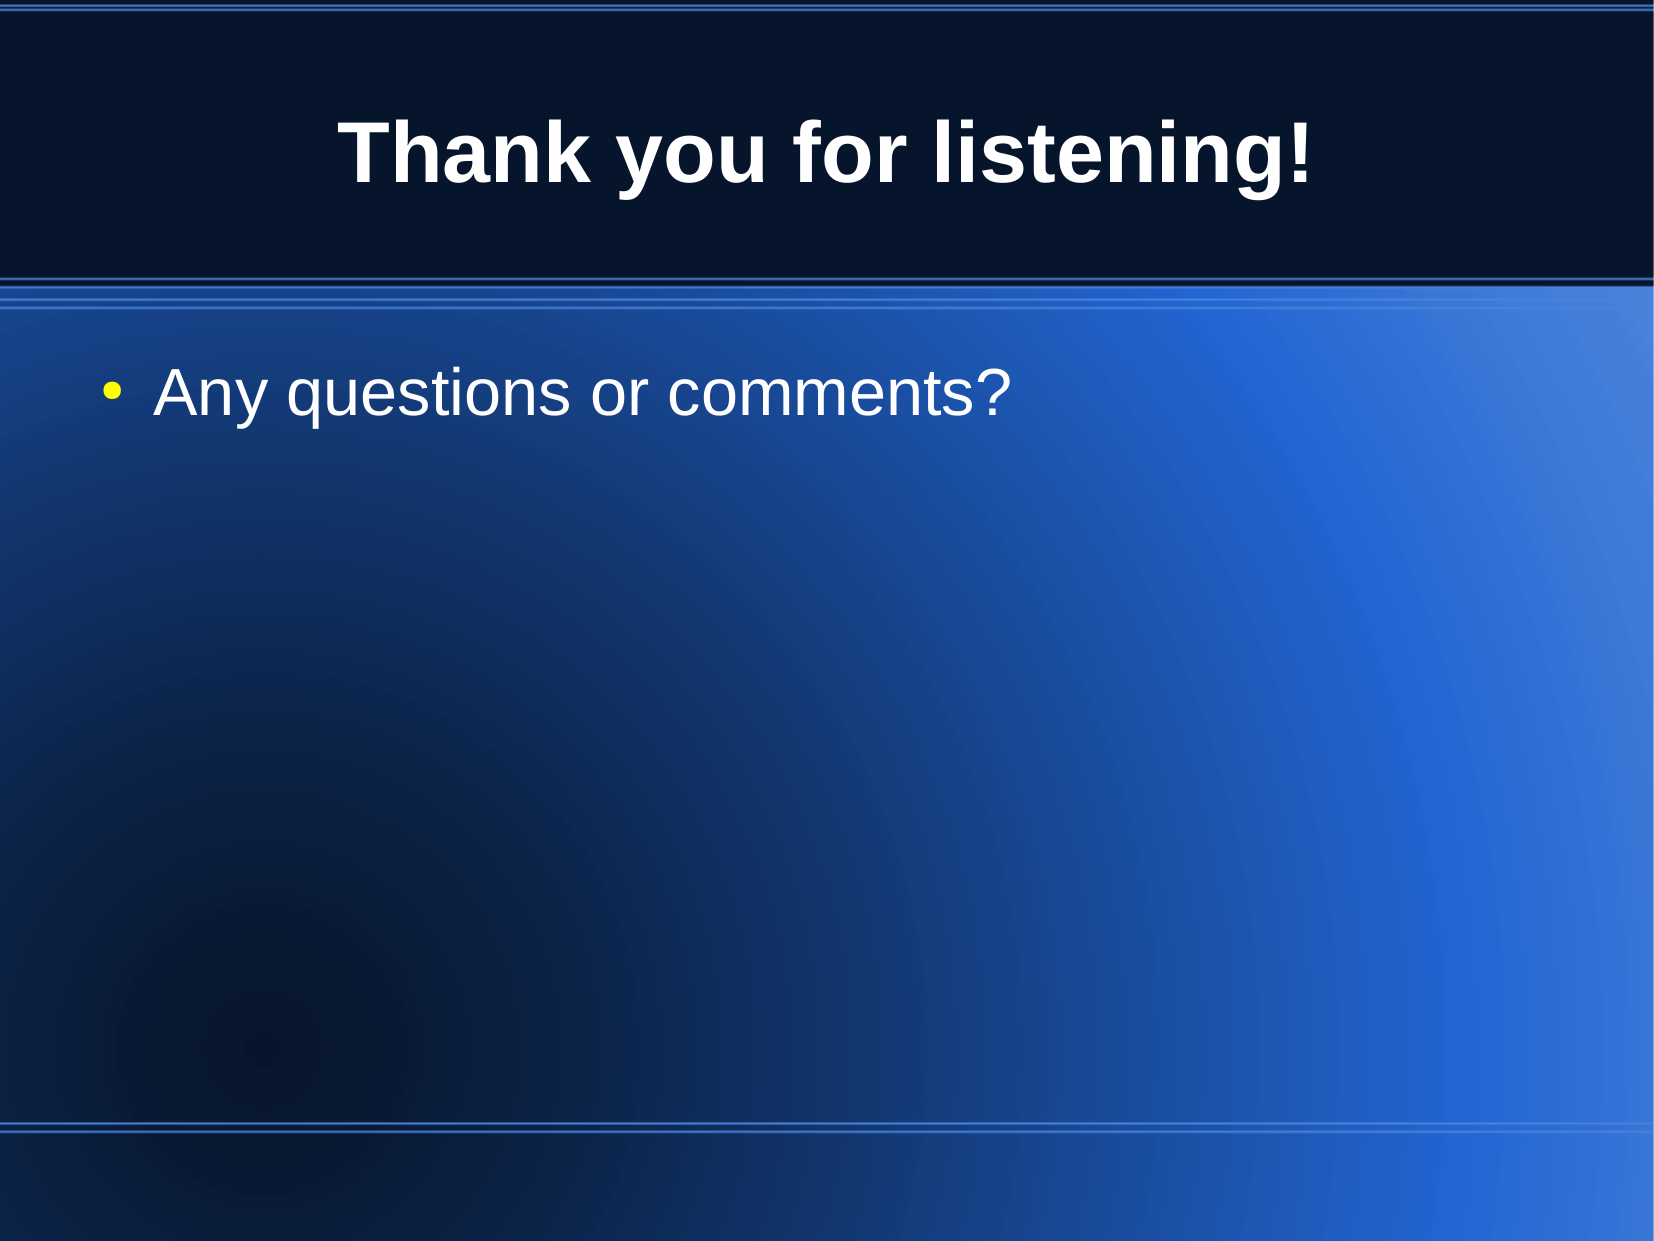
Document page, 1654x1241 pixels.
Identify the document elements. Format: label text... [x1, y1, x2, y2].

list Any questions or comments? [82, 355, 1571, 1058]
title Thank you for listening! [82, 49, 1571, 257]
picture [0, 0, 1654, 1241]
